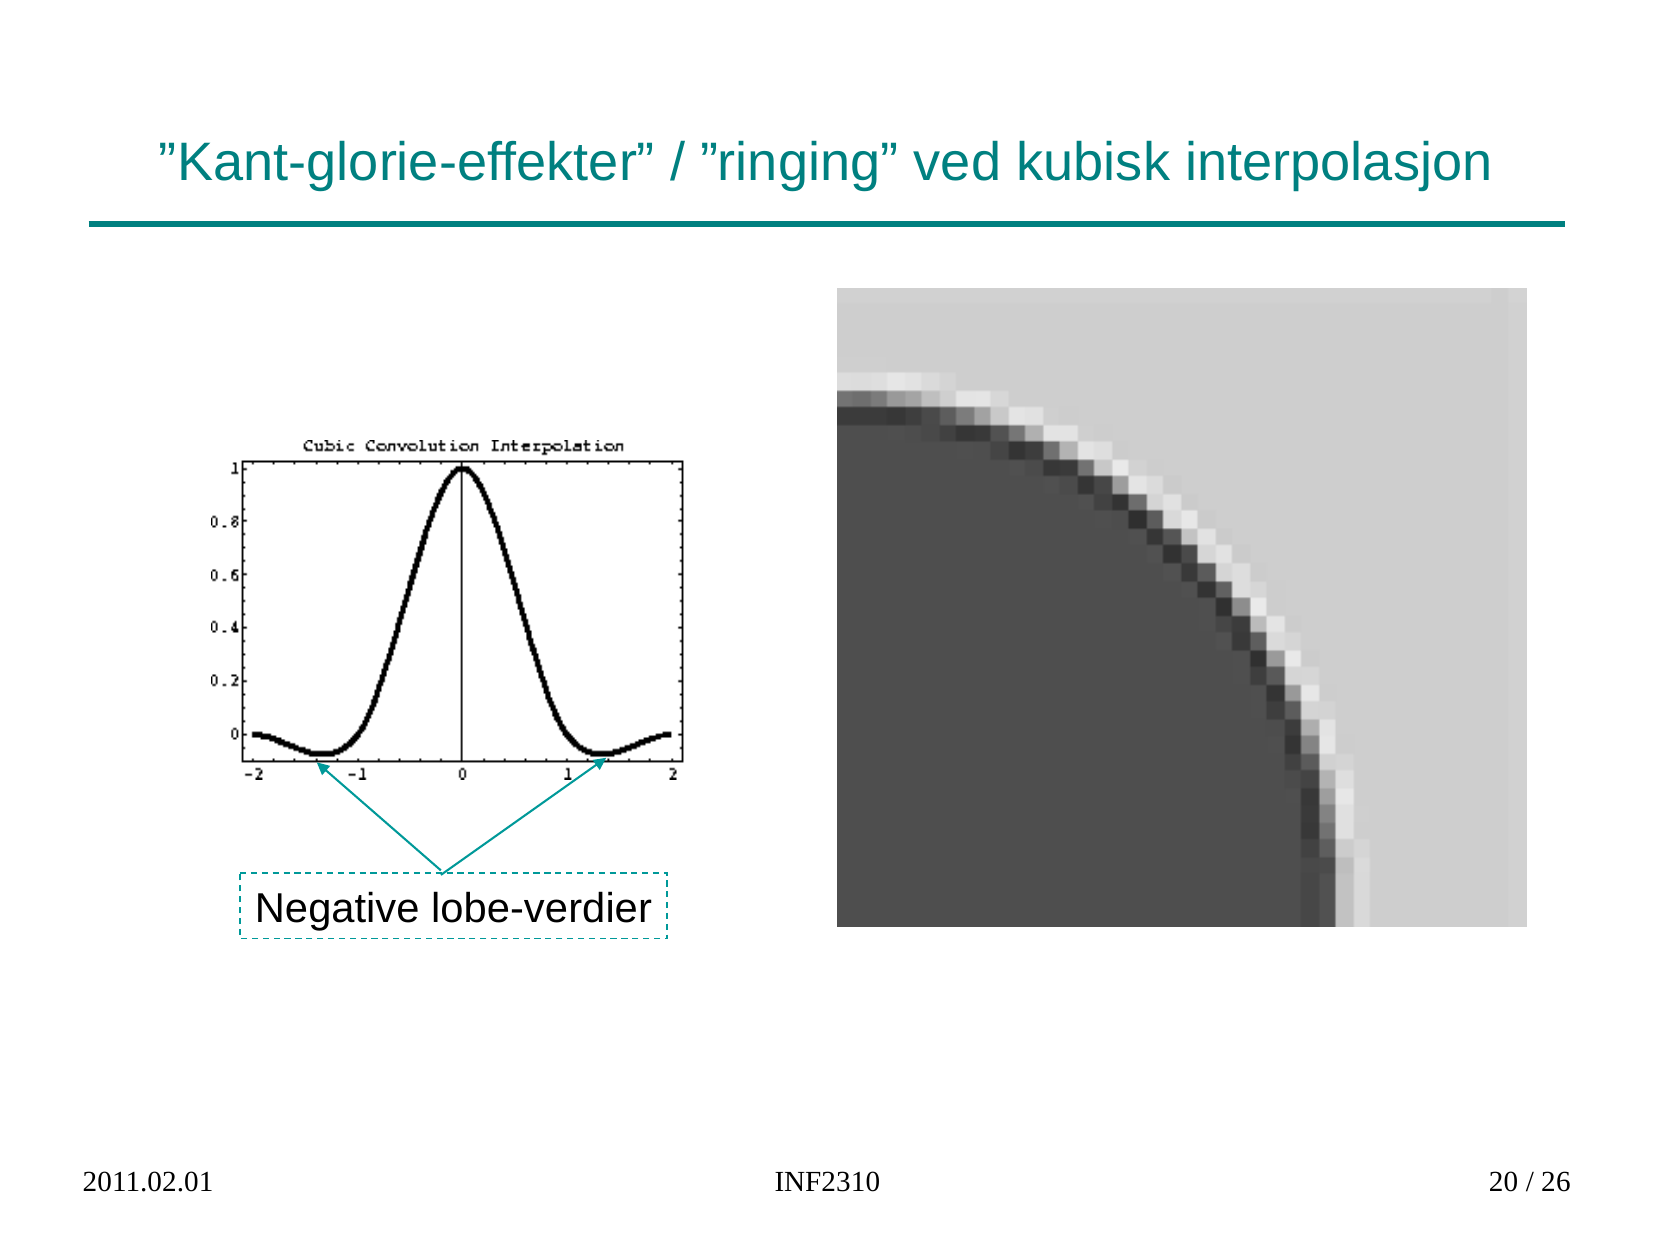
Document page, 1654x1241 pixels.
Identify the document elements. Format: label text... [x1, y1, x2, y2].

picture [211, 440, 720, 780]
text_box Negative lobe-verdier [240, 872, 668, 939]
picture [837, 288, 1527, 927]
title ”Kant-glorie-effekter” / ”ringing” ved kubisk interpolasjon [123, 68, 1530, 249]
